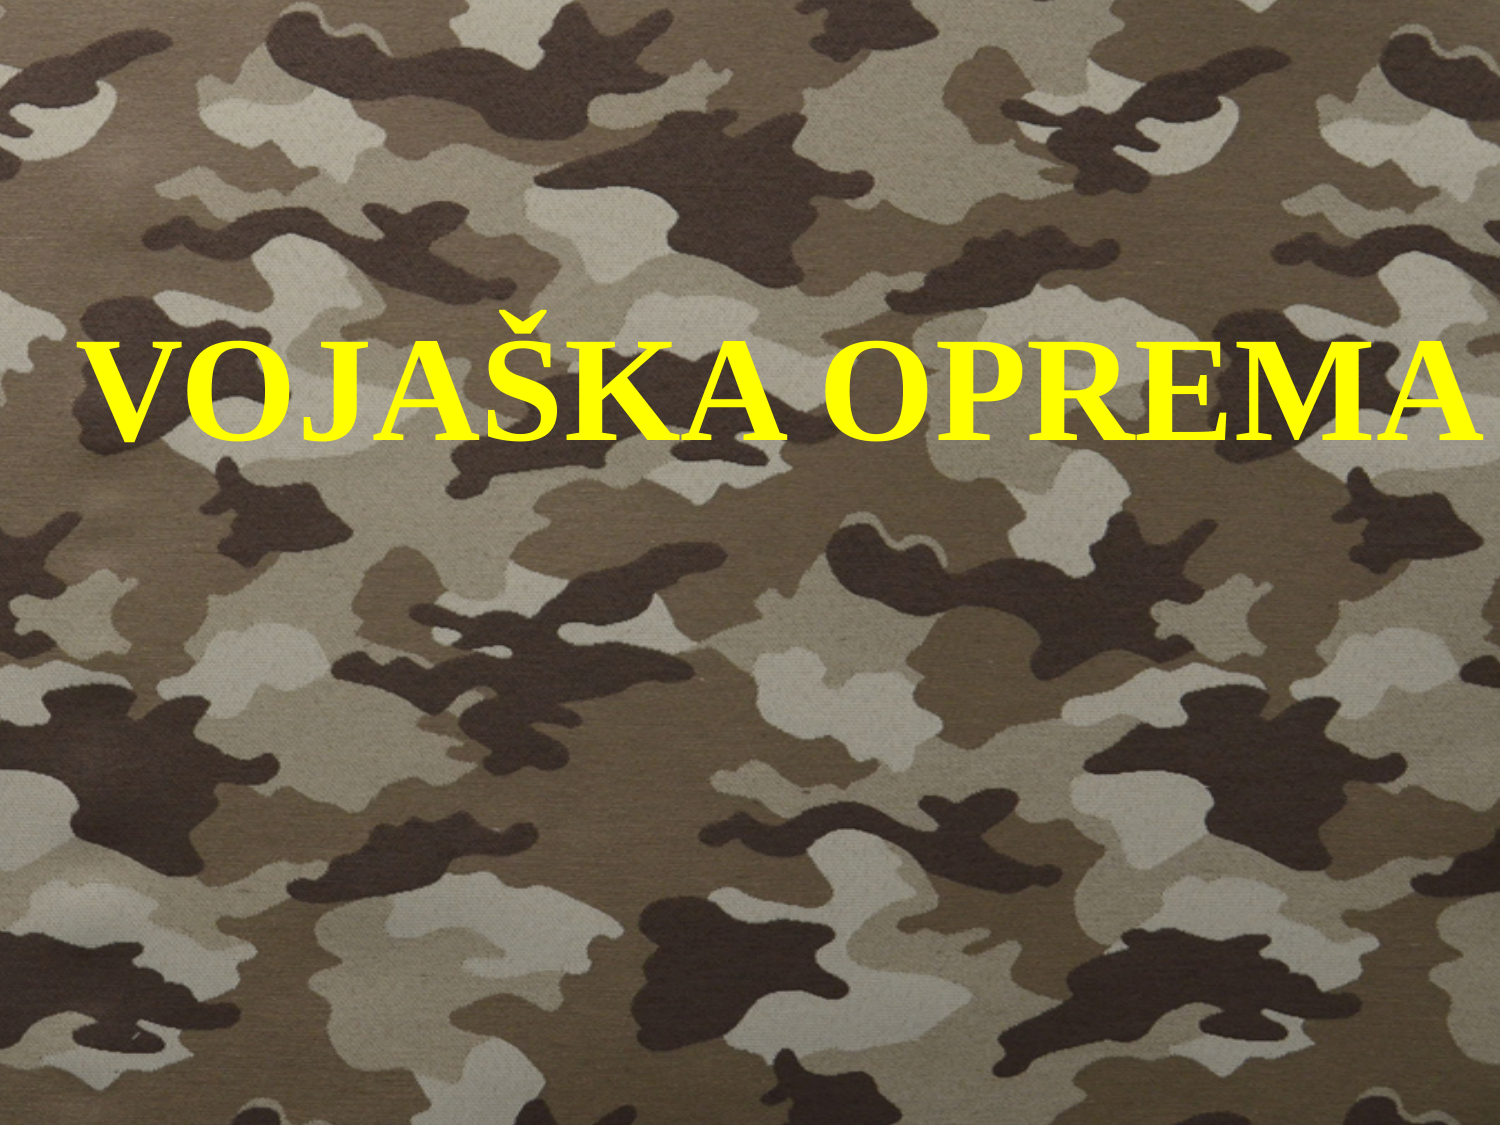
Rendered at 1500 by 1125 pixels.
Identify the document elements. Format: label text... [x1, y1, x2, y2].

subtitle [225, 637, 1275, 925]
picture [0, 0, 1500, 1125]
title VOJAŠKA OPREMA [53, 349, 1500, 591]
